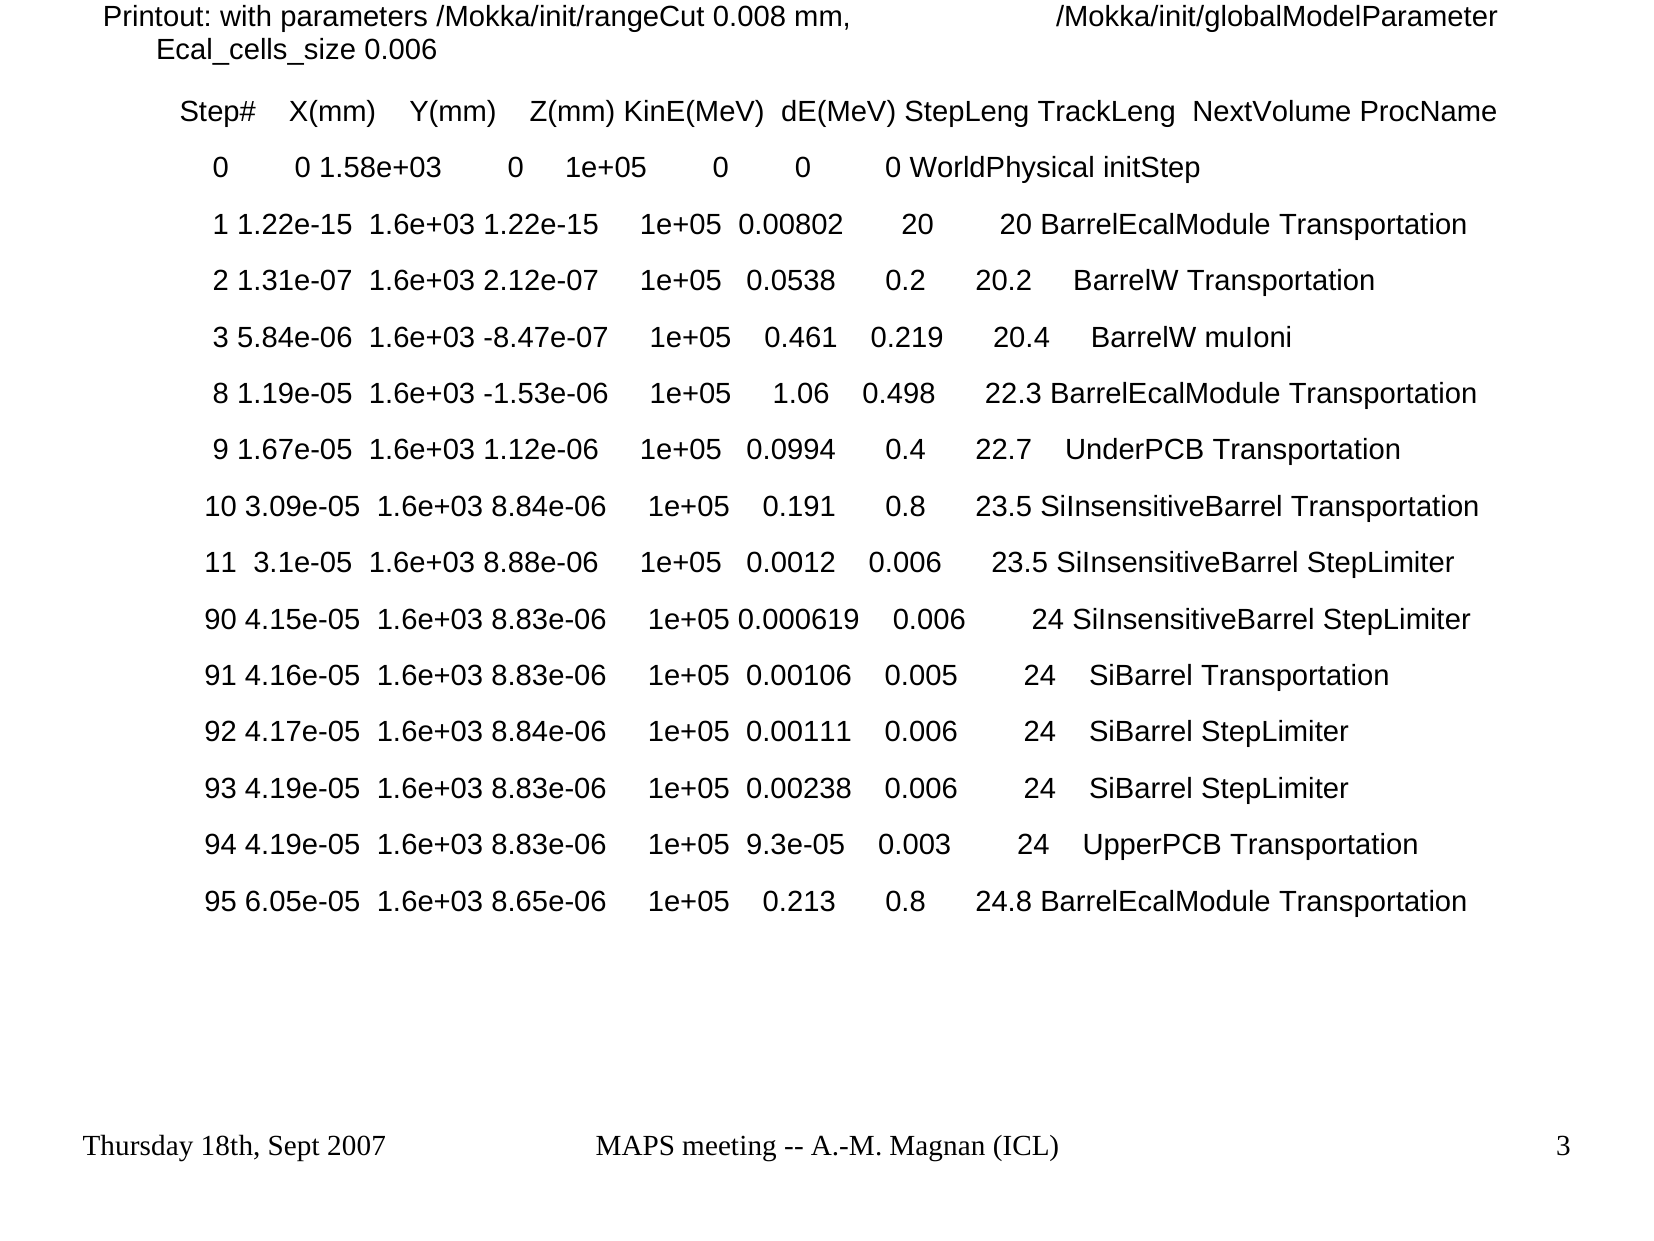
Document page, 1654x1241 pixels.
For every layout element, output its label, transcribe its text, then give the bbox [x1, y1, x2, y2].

list Printout: with parameters /Mokka/init/rangeCut 0.008 mm, /Mokka/init/globalModelParameter Ecal_cells_size 0.006 Step# X(mm) Y(mm) Z(mm) KinE(MeV) dE(MeV) StepLeng TrackLeng NextVolume ProcName 0 0 1.58e+03 0 1e+05 0 0 0 WorldPhysical initStep 1 1.22e-15 1.6e+03 1.22e-15 1e+05 0.00802 20 20 BarrelEcalModule Transportation 2 1.31e-07 1.6e+03 2.12e-07 1e+05 0.0538 0.2 20.2 BarrelW Transportation 3 5.84e-06 1.6e+03 -8.47e-07 1e+05 0.461 0.219 20.4 BarrelW muIoni 8 1.19e-05 1.6e+03 -1.53e-06 1e+05 1.06 0.498 22.3 BarrelEcalModule Transportation 9 1.67e-05 1.6e+03 1.12e-06 1e+05 0.0994 0.4 22.7 UnderPCB Transportation 10 3.09e-05 1.6e+03 8.84e-06 1e+05 0.191 0.8 23.5 SiInsensitiveBarrel Transportation 11 3.1e-05 1.6e+03 8.88e-06 1e+05 0.0012 0.006 23.5 SiInsensitiveBarrel StepLimiter 90 4.15e-05 1.6e+03 8.83e-06 1e+05 0.000619 0.006 24 SiInsensitiveBarrel StepLimiter 91 4.16e-05 1.6e+03 8.83e-06 1e+05 0.00106 0.005 24 SiBarrel Transportation 92 4.17e-05 1.6e+03 8.84e-06 1e+05 0.00111 0.006 24 SiBarrel StepLimiter 93 4.19e-05 1.6e+03 8.83e-06 1e+05 0.00238 0.006 24 SiBarrel StepLimiter 94 4.19e-05 1.6e+03 8.83e-06 1e+05 9.3e-05 0.003 24 UpperPCB Transportation 95 6.05e-05 1.6e+03 8.65e-06 1e+05 0.213 0.8 24.8 BarrelEcalModule Transportation [85, 0, 1574, 1101]
